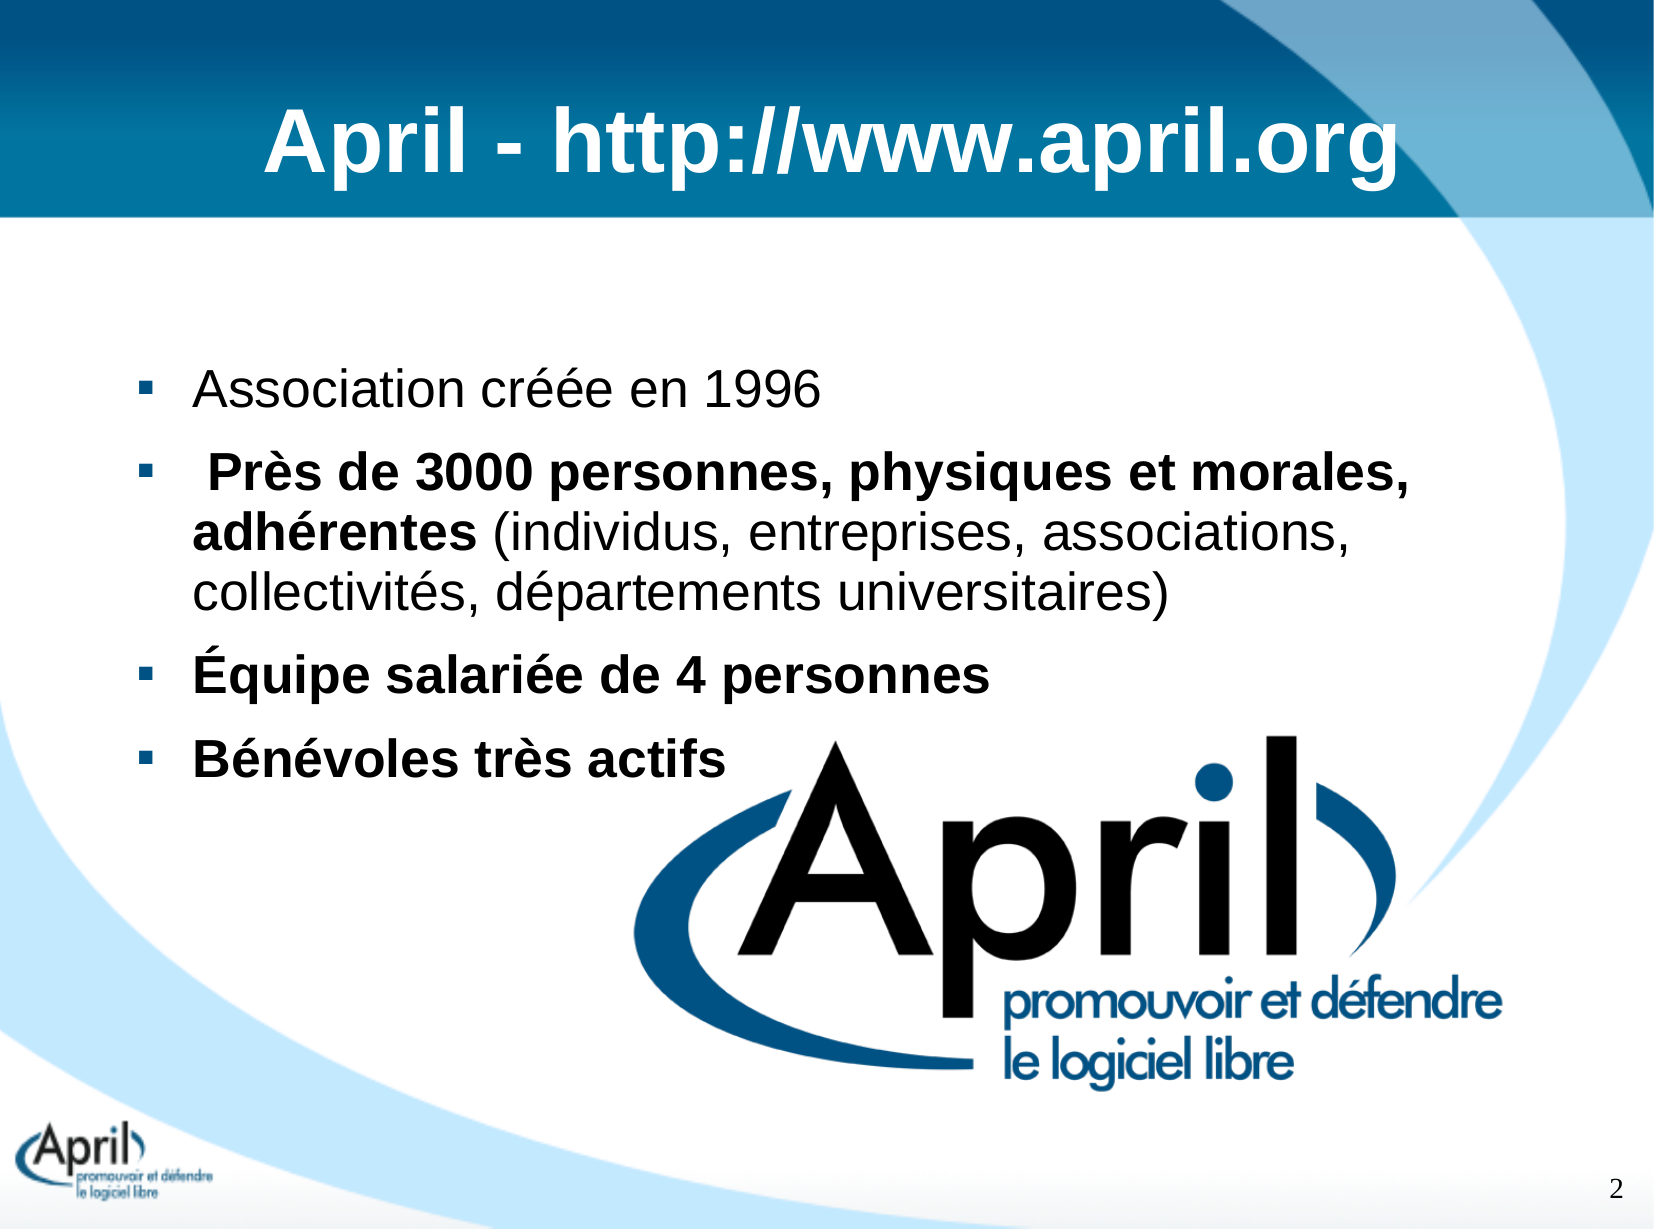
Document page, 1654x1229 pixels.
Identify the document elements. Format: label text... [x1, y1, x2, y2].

list Association créée en 1996 Près de 3000 personnes, physiques et morales, adhérentes (individus, entreprises, associations, collectivités, départements universitaires) Équipe salariée de 4 personnes Bénévoles très actifs [121, 358, 1534, 1133]
picture [0, 0, 1654, 1229]
title April - http://www.april.org [126, 37, 1539, 244]
